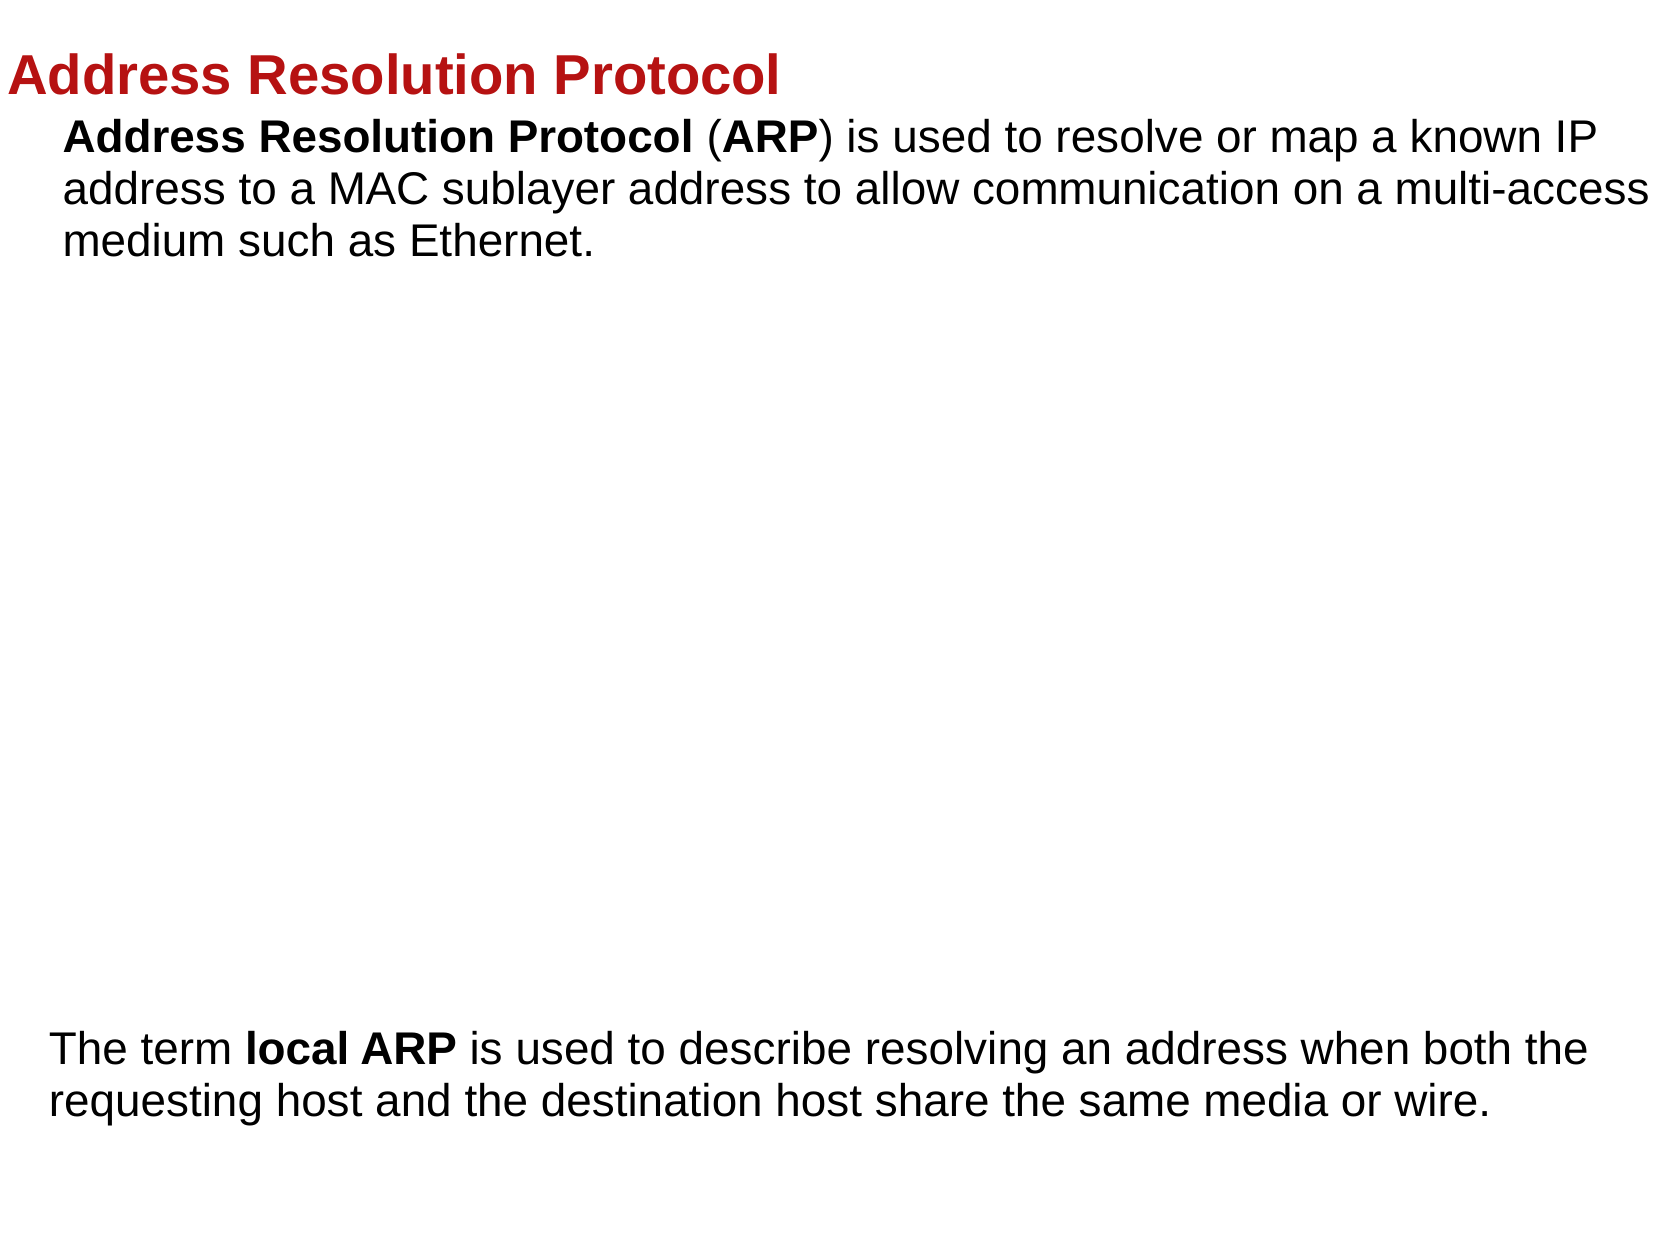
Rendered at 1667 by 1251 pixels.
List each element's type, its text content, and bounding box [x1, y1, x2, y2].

text_box The term local ARP is used to describe resolving an address when both the requesting host and the destination host share the same media or wire. [48, 1022, 1660, 1128]
text_box Address Resolution Protocol [7, 42, 792, 108]
text_box Address Resolution Protocol (ARP) is used to resolve or map a known IP address to a MAC sublayer address to allow communication on a multi-access medium such as Ethernet. [62, 110, 1660, 268]
